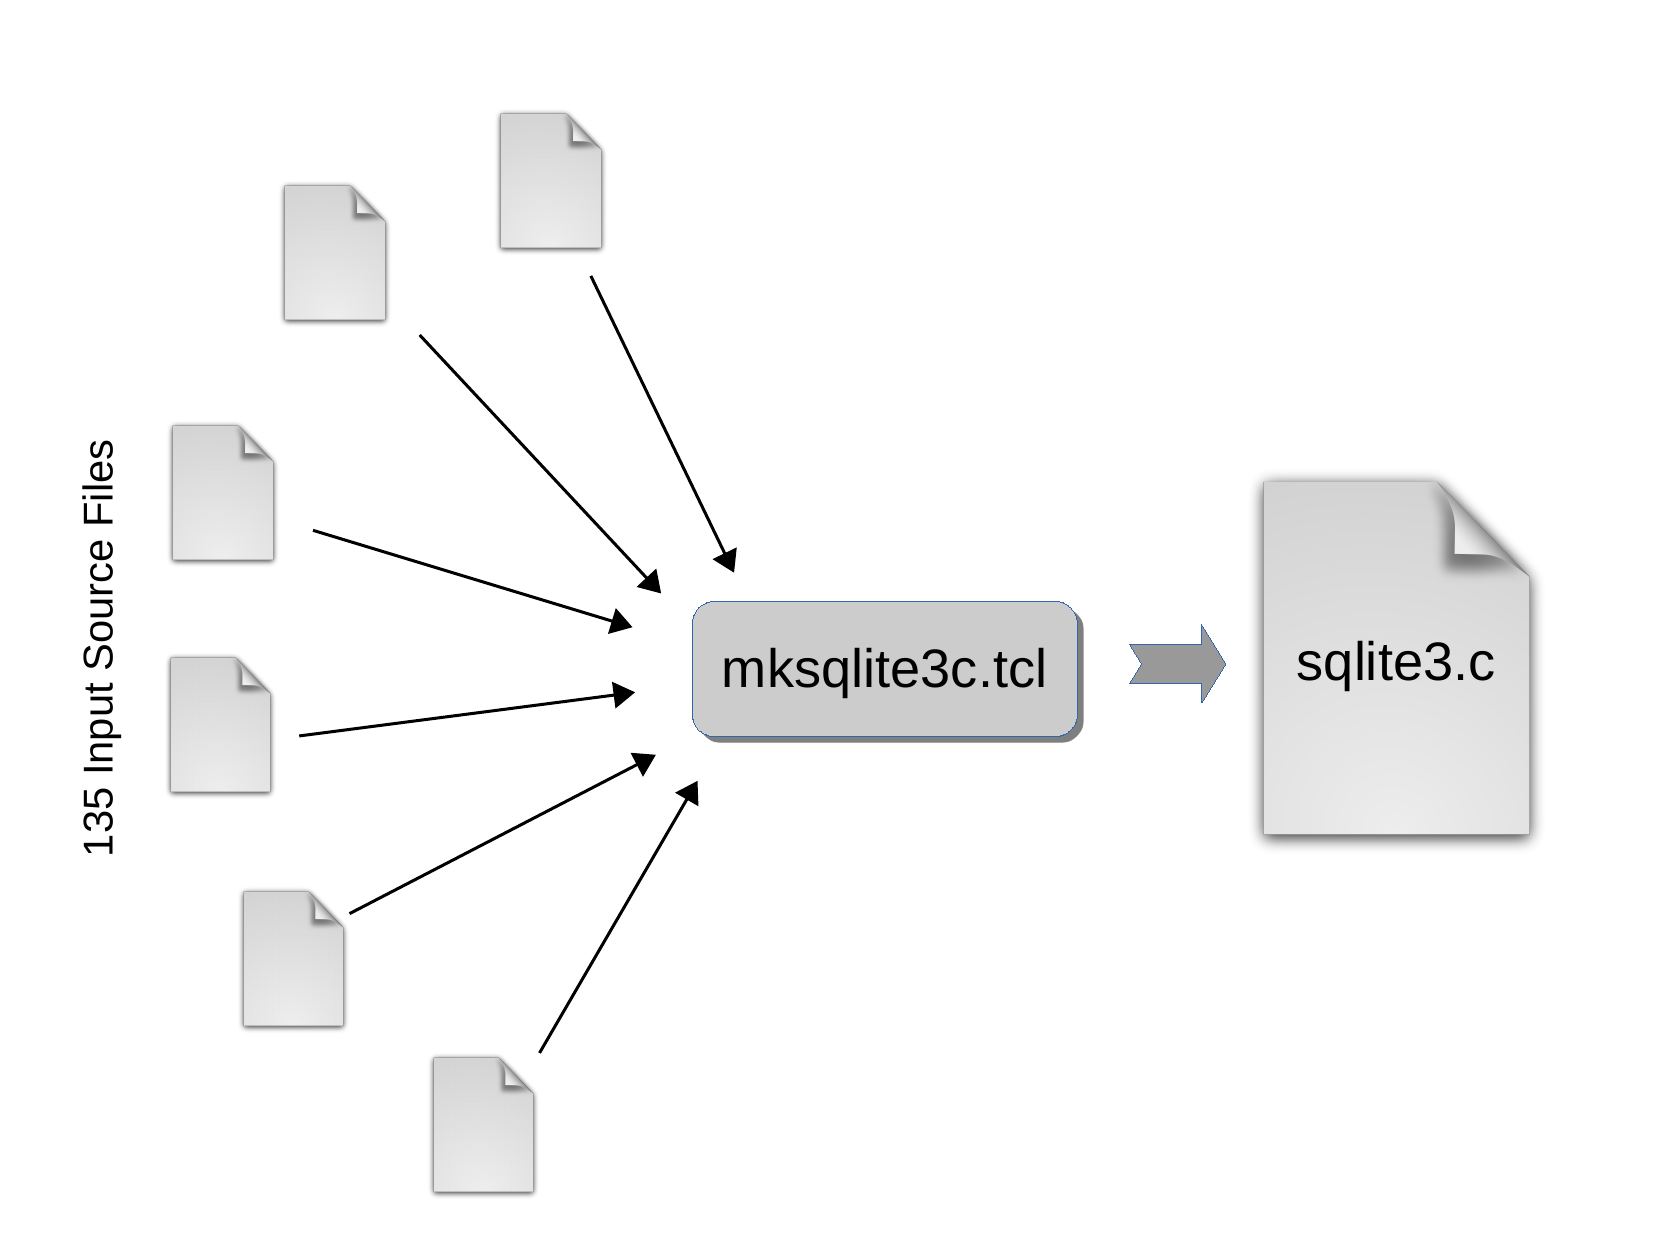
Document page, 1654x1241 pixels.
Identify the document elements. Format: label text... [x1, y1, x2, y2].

picture [494, 108, 608, 256]
picture [166, 420, 280, 568]
picture [1246, 467, 1547, 856]
picture [164, 652, 277, 800]
picture [427, 1052, 540, 1200]
text_box [1129, 624, 1226, 703]
text_box 135 Input Source Files [67, 424, 129, 872]
picture [237, 886, 350, 1034]
picture [278, 180, 392, 328]
text_box mksqlite3c.tcl [692, 601, 1078, 737]
